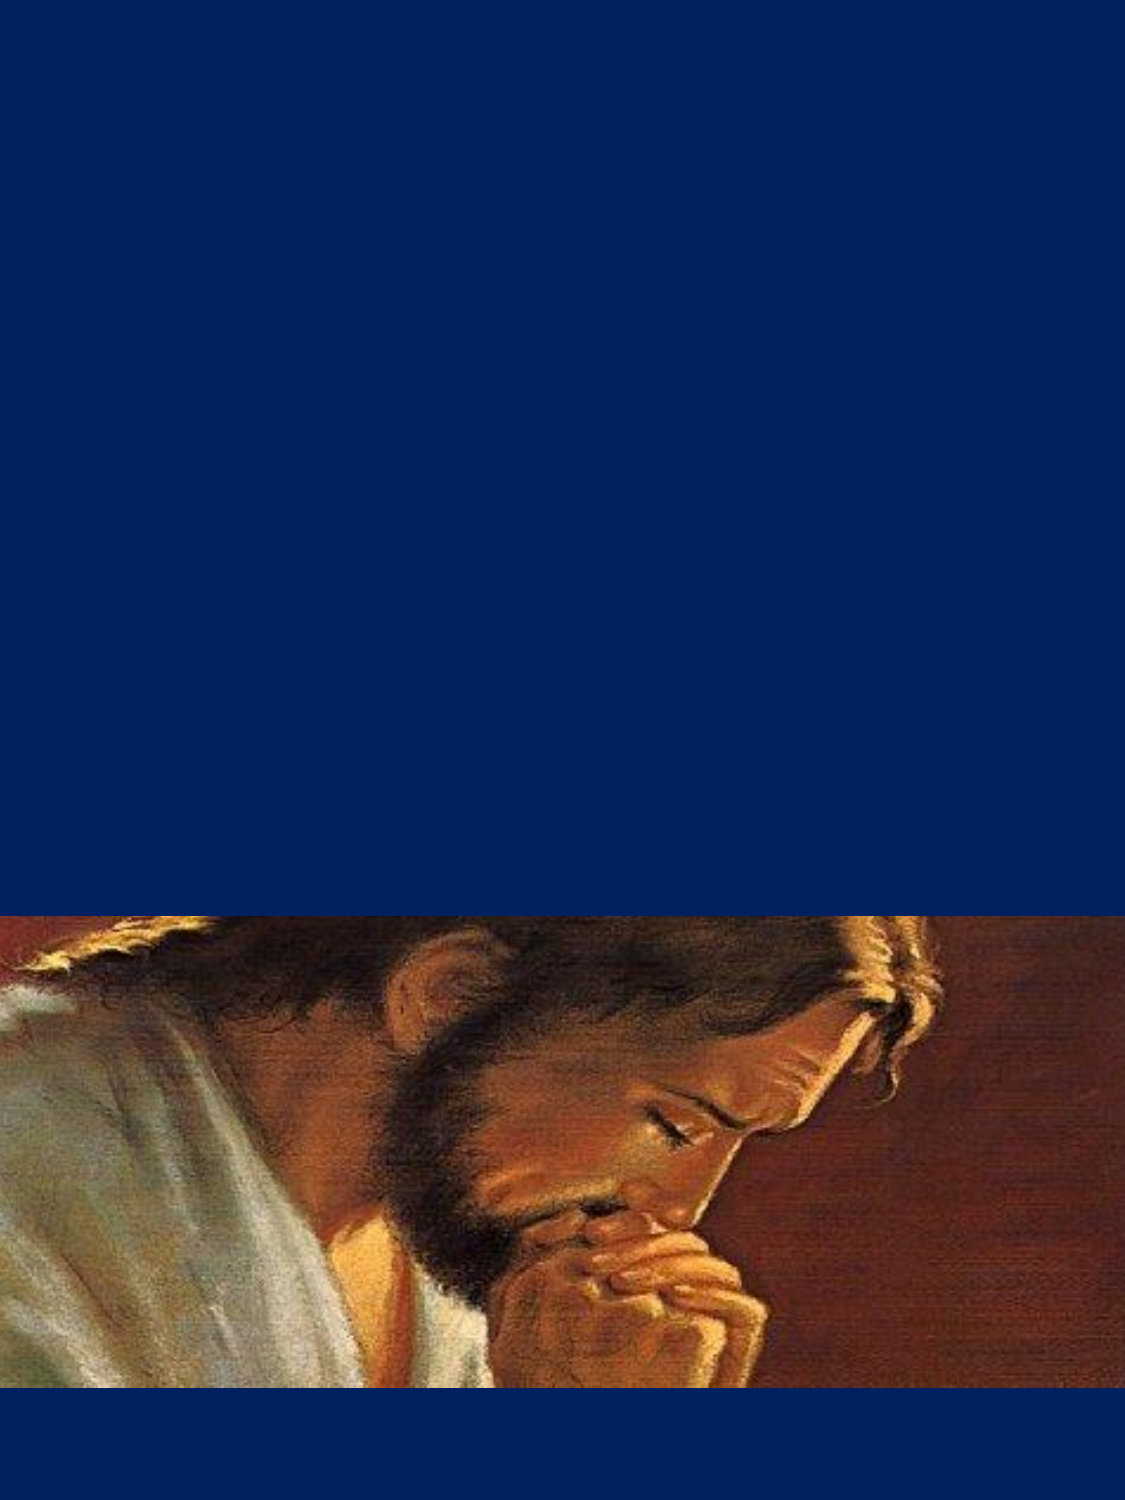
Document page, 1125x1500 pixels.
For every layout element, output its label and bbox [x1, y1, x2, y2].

picture [0, 916, 1125, 1388]
